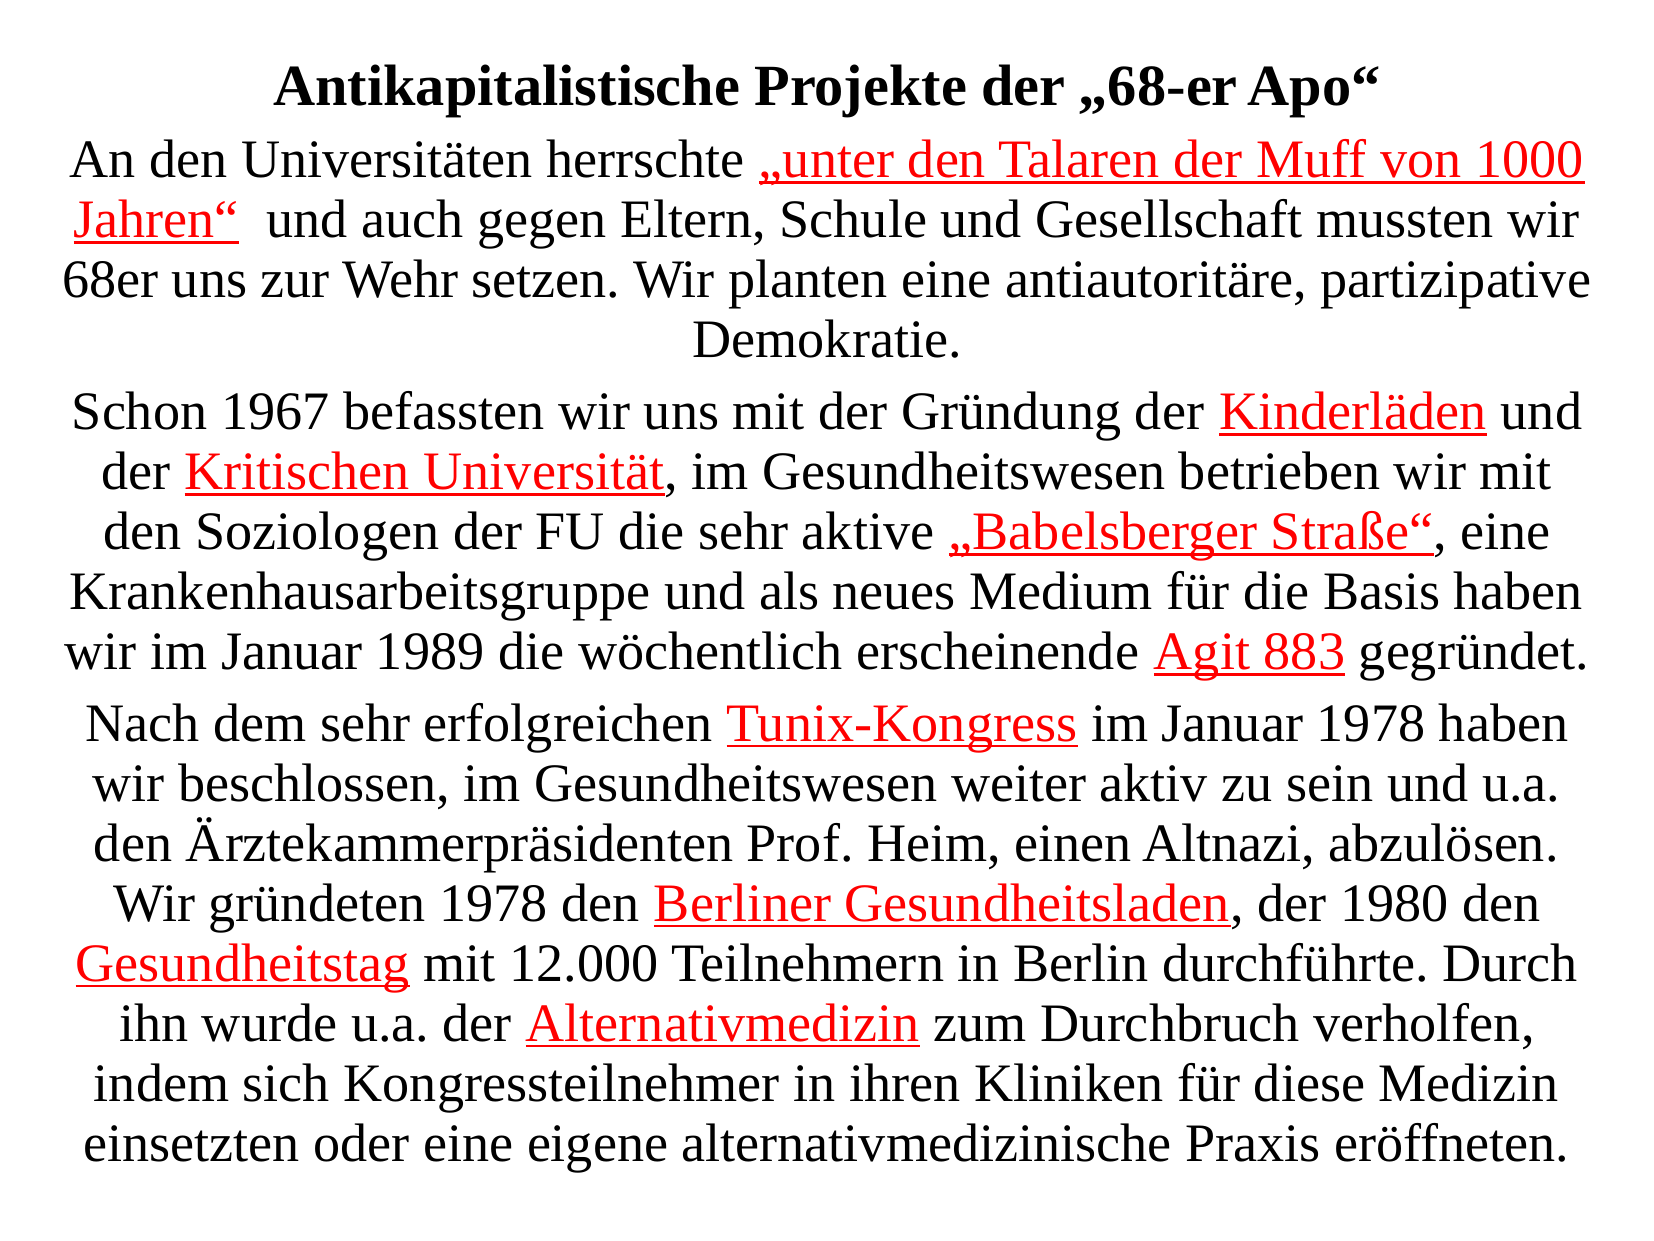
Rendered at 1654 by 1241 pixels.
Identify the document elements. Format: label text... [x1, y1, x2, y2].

text_box Antikapitalistische Projekte der „68-er Apo“ An den Universitäten herrschte „unter den Talaren der Muff von 1000 Jahren“ und auch gegen Eltern, Schule und Gesellschaft mussten wir 68er uns zur Wehr setzen. Wir planten eine antiautoritäre, partizipative Demokratie. Schon 1967 befassten wir uns mit der Gründung der Kinderläden und der Kritischen Universität, im Gesundheitswesen betrieben wir mit den Soziologen der FU die sehr aktive „Babelsberger Straße“, eine Krankenhausarbeitsgruppe und als neues Medium für die Basis haben wir im Januar 1989 die wöchentlich erscheinende Agit 883 gegründet. Nach dem sehr erfolgreichen Tunix-Kongress im Januar 1978 haben wir beschlossen, im Gesundheitswesen weiter aktiv zu sein und u.a. den Ärztekammerpräsidenten Prof. Heim, einen Altnazi, abzulösen. Wir gründeten 1978 den Berliner Gesundheitsladen, der 1980 den Gesundheitstag mit 12.000 Teilnehmern in Berlin durchführte. Durch ihn wurde u.a. der Alternativmedizin zum Durchbruch verholfen, indem sich Kongressteilnehmer in ihren Kliniken für diese Medizin einsetzten oder eine eigene alternativmedizinische Praxis eröffneten. [47, 45, 1613, 1181]
